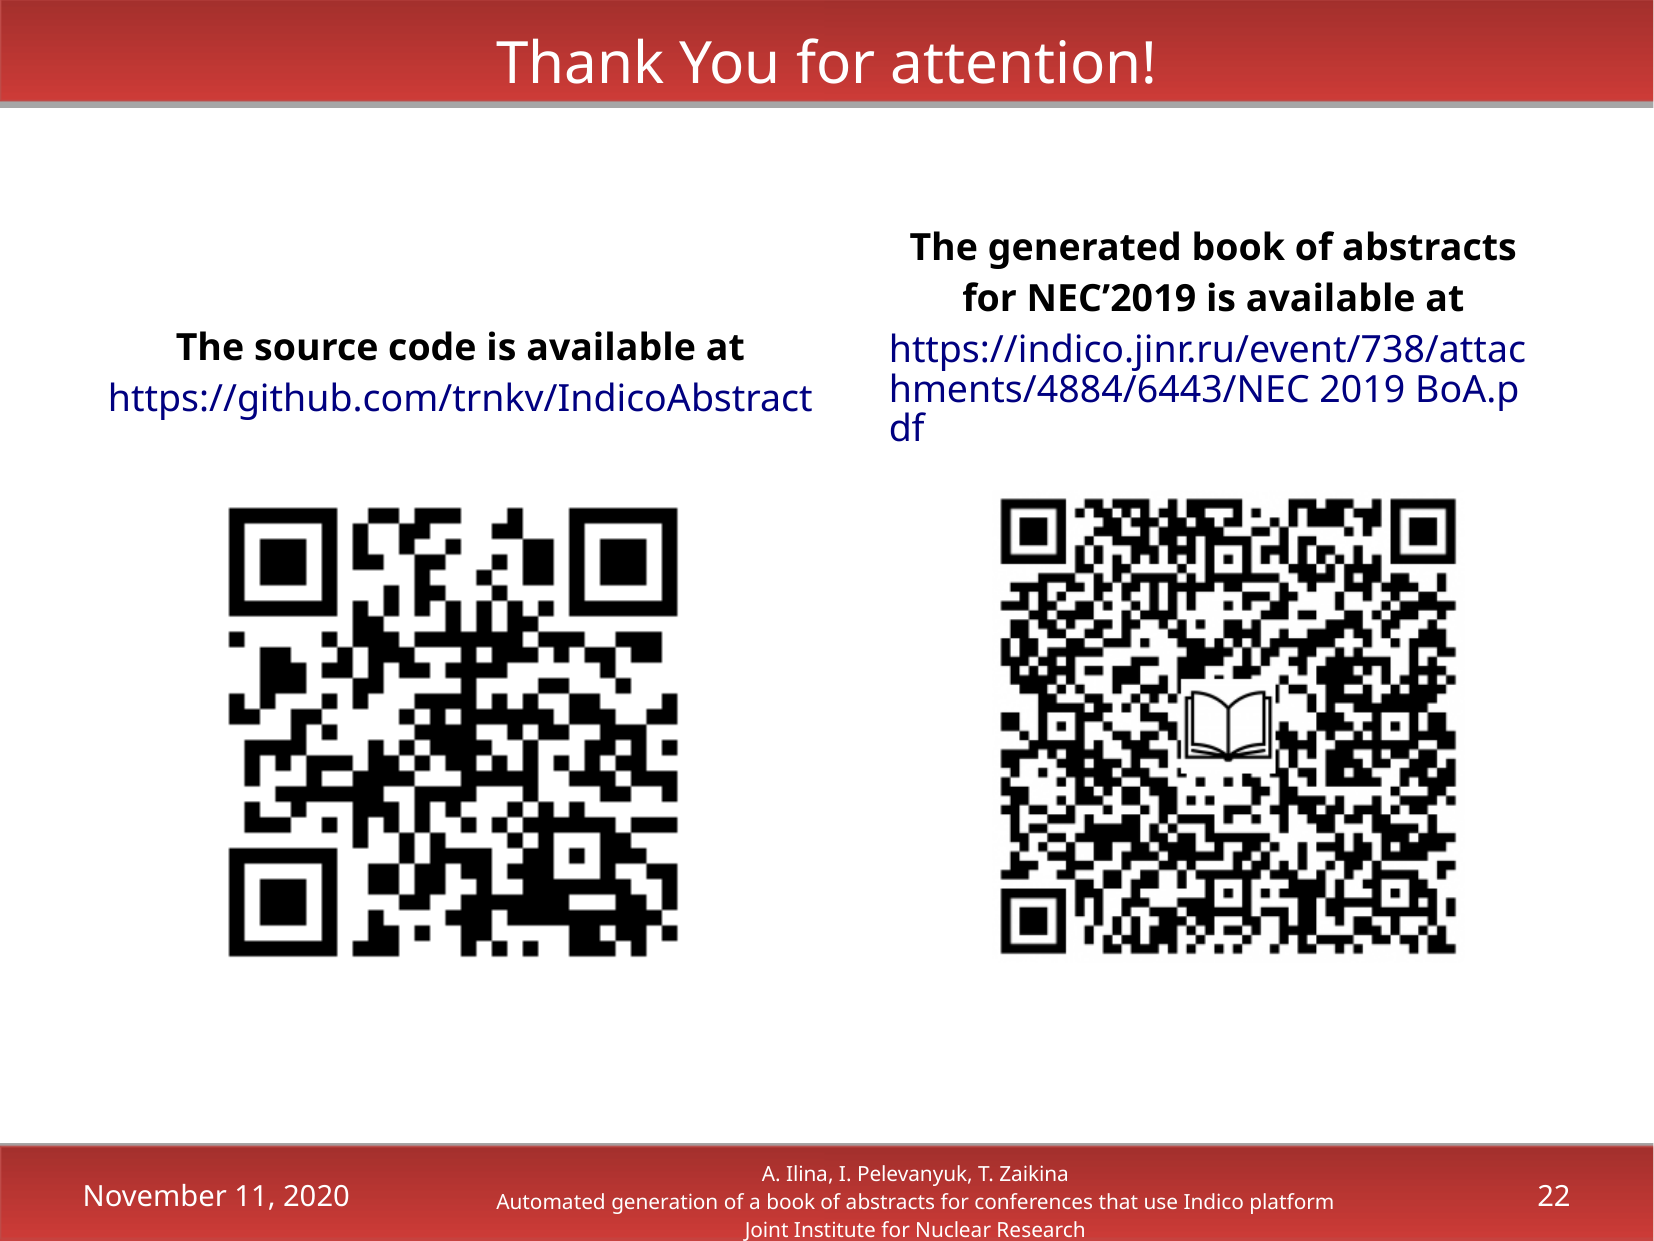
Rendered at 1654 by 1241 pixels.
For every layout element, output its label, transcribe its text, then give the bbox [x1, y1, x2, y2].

picture [0, 1143, 1654, 1241]
text_box The source code is available at​ https://github.com/trnkv/IndicoAbstract​ [47, 312, 875, 432]
text_box A. Ilina, I. Pelevanyuk, T. Zaikina Automated generation of a book of abstracts for conferences that use Indico platform Joint Institute for Nuclear Research [354, 1151, 1477, 1240]
text_box The generated book of abstracts for NEC’2019 is available at https://indico.jinr.ru/event/738/attachments/4884/6443/NEC 2019 BoA.pdf [874, 212, 1554, 402]
picture [992, 490, 1465, 963]
title Thank You for attention! [82, 26, 1571, 95]
picture [0, 0, 1654, 108]
picture [224, 490, 697, 963]
